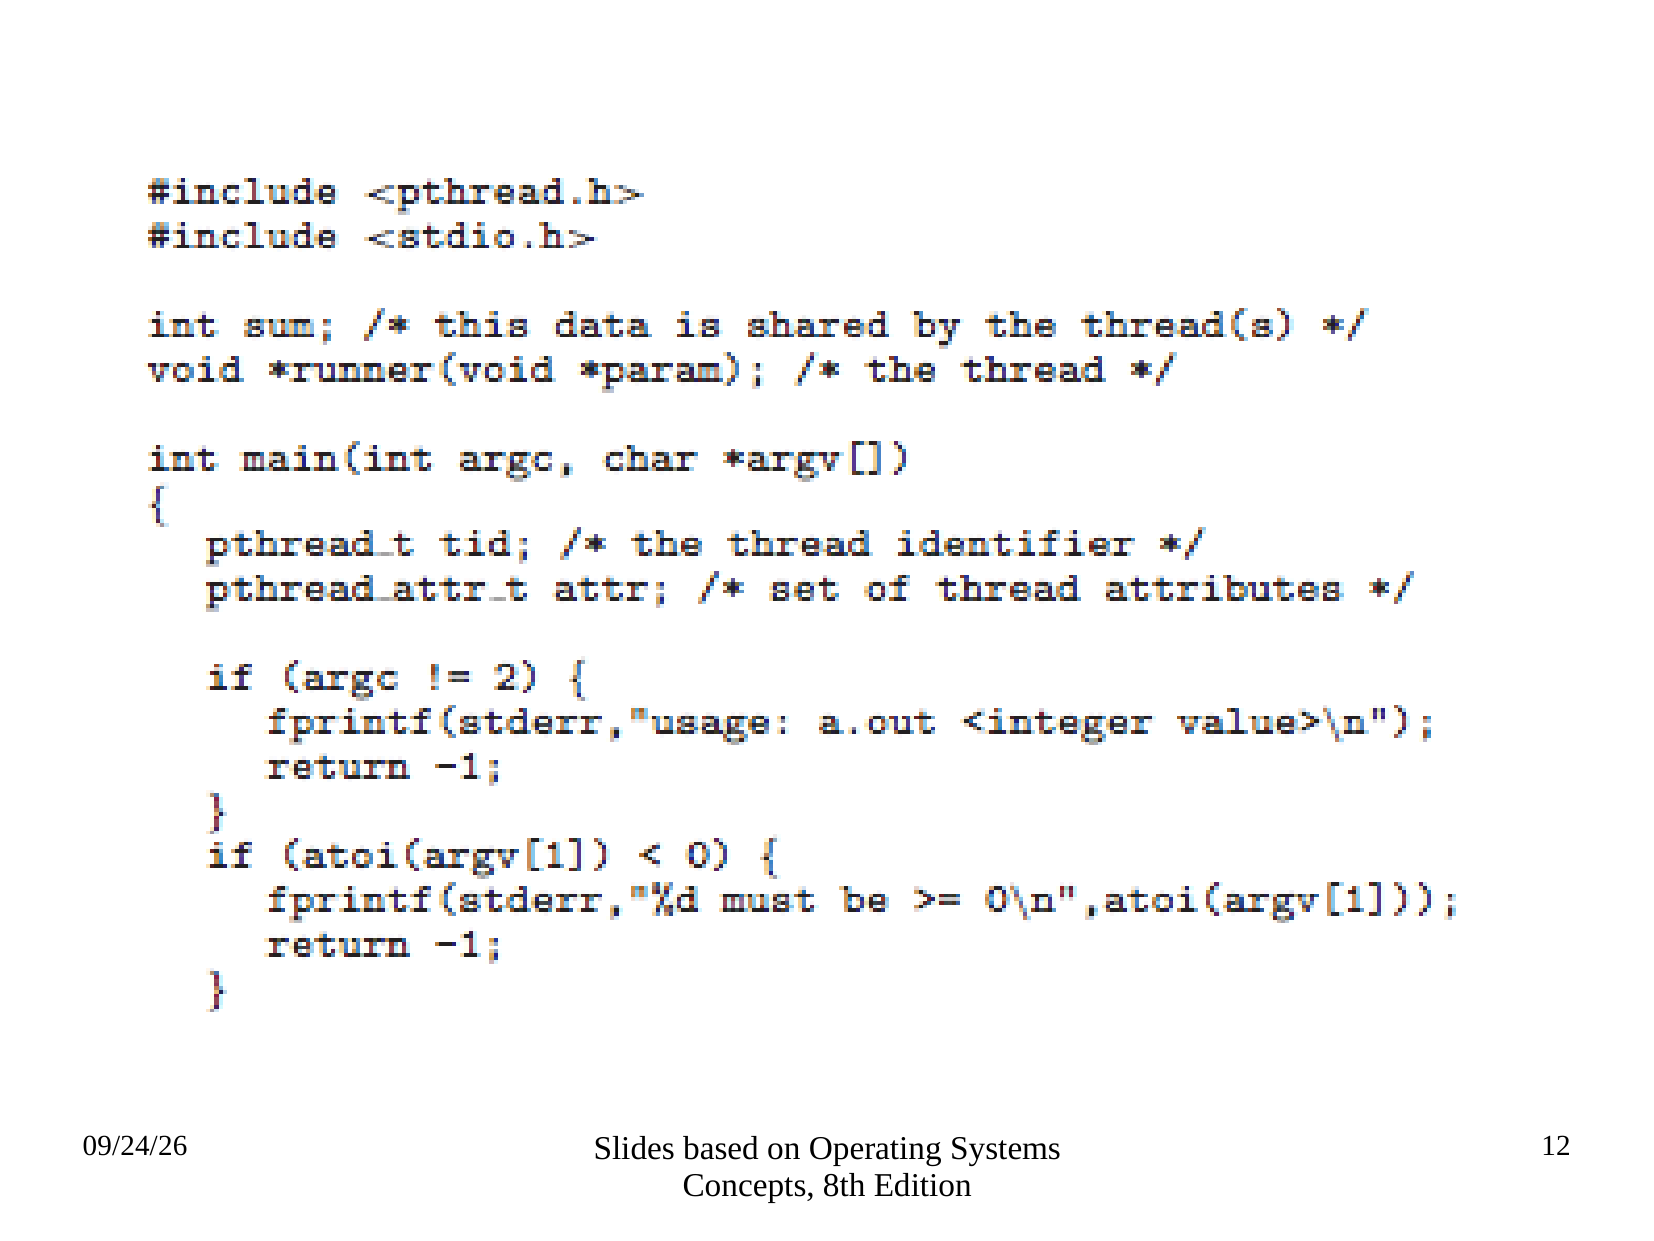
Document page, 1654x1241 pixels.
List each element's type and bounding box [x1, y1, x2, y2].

picture [15, 134, 1619, 1036]
